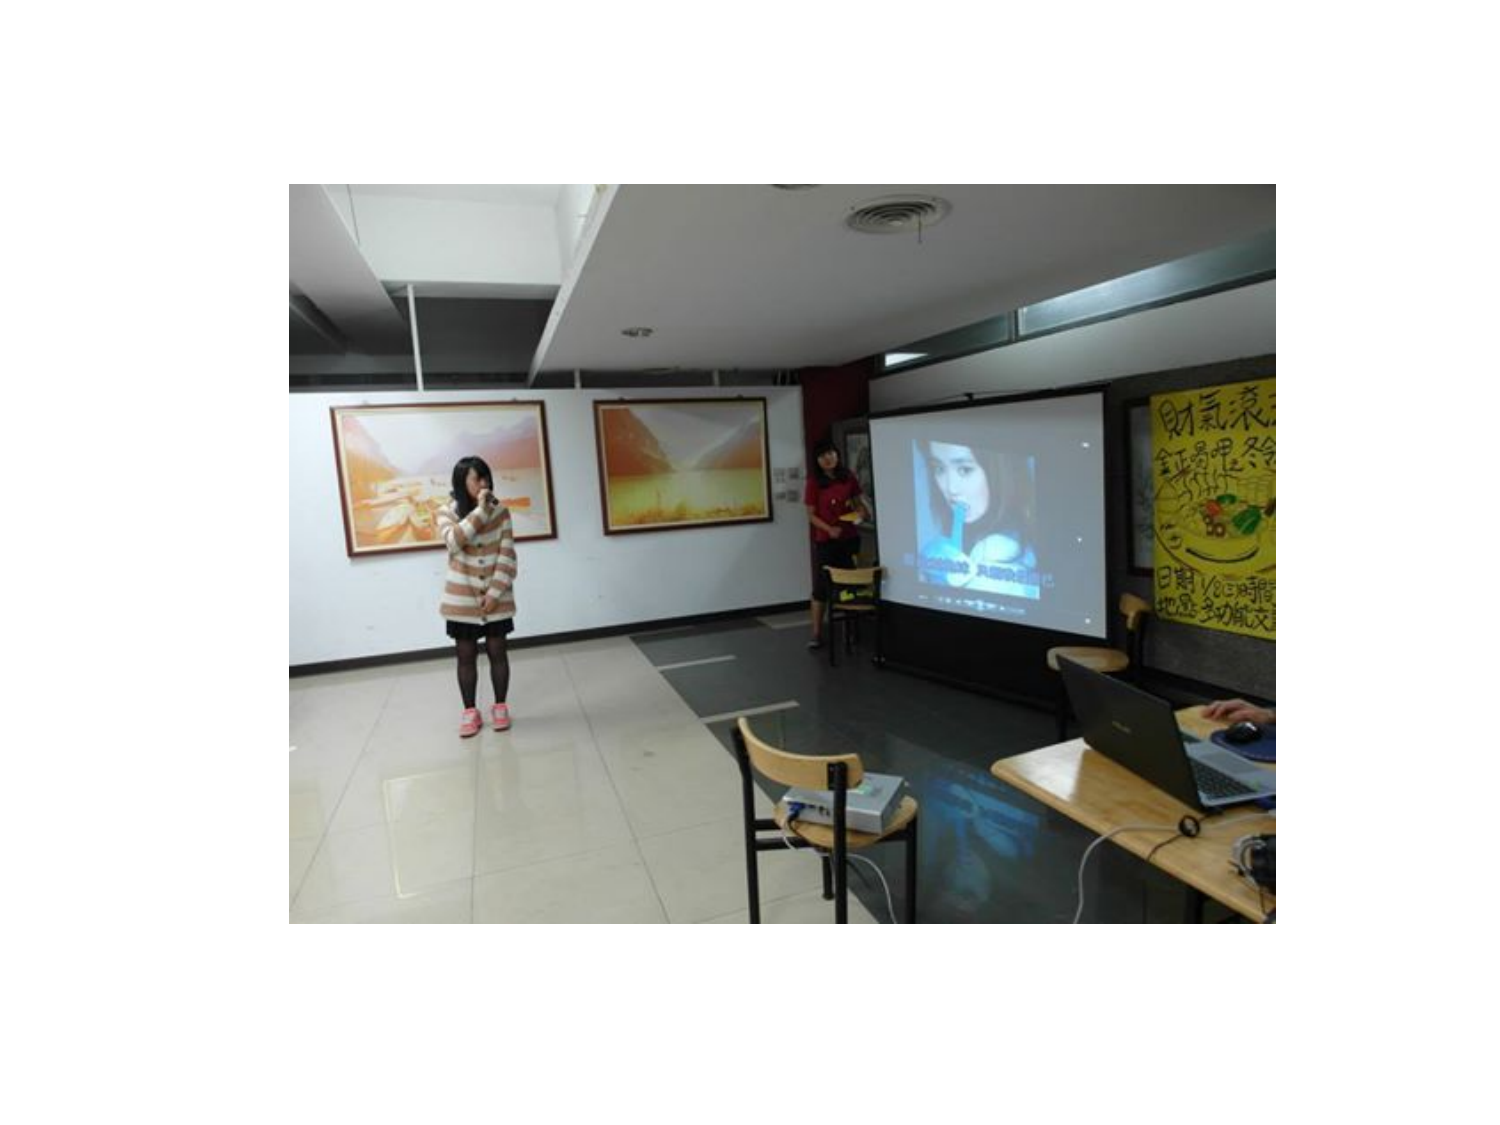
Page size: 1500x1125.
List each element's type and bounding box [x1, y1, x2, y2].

picture [289, 184, 1276, 924]
